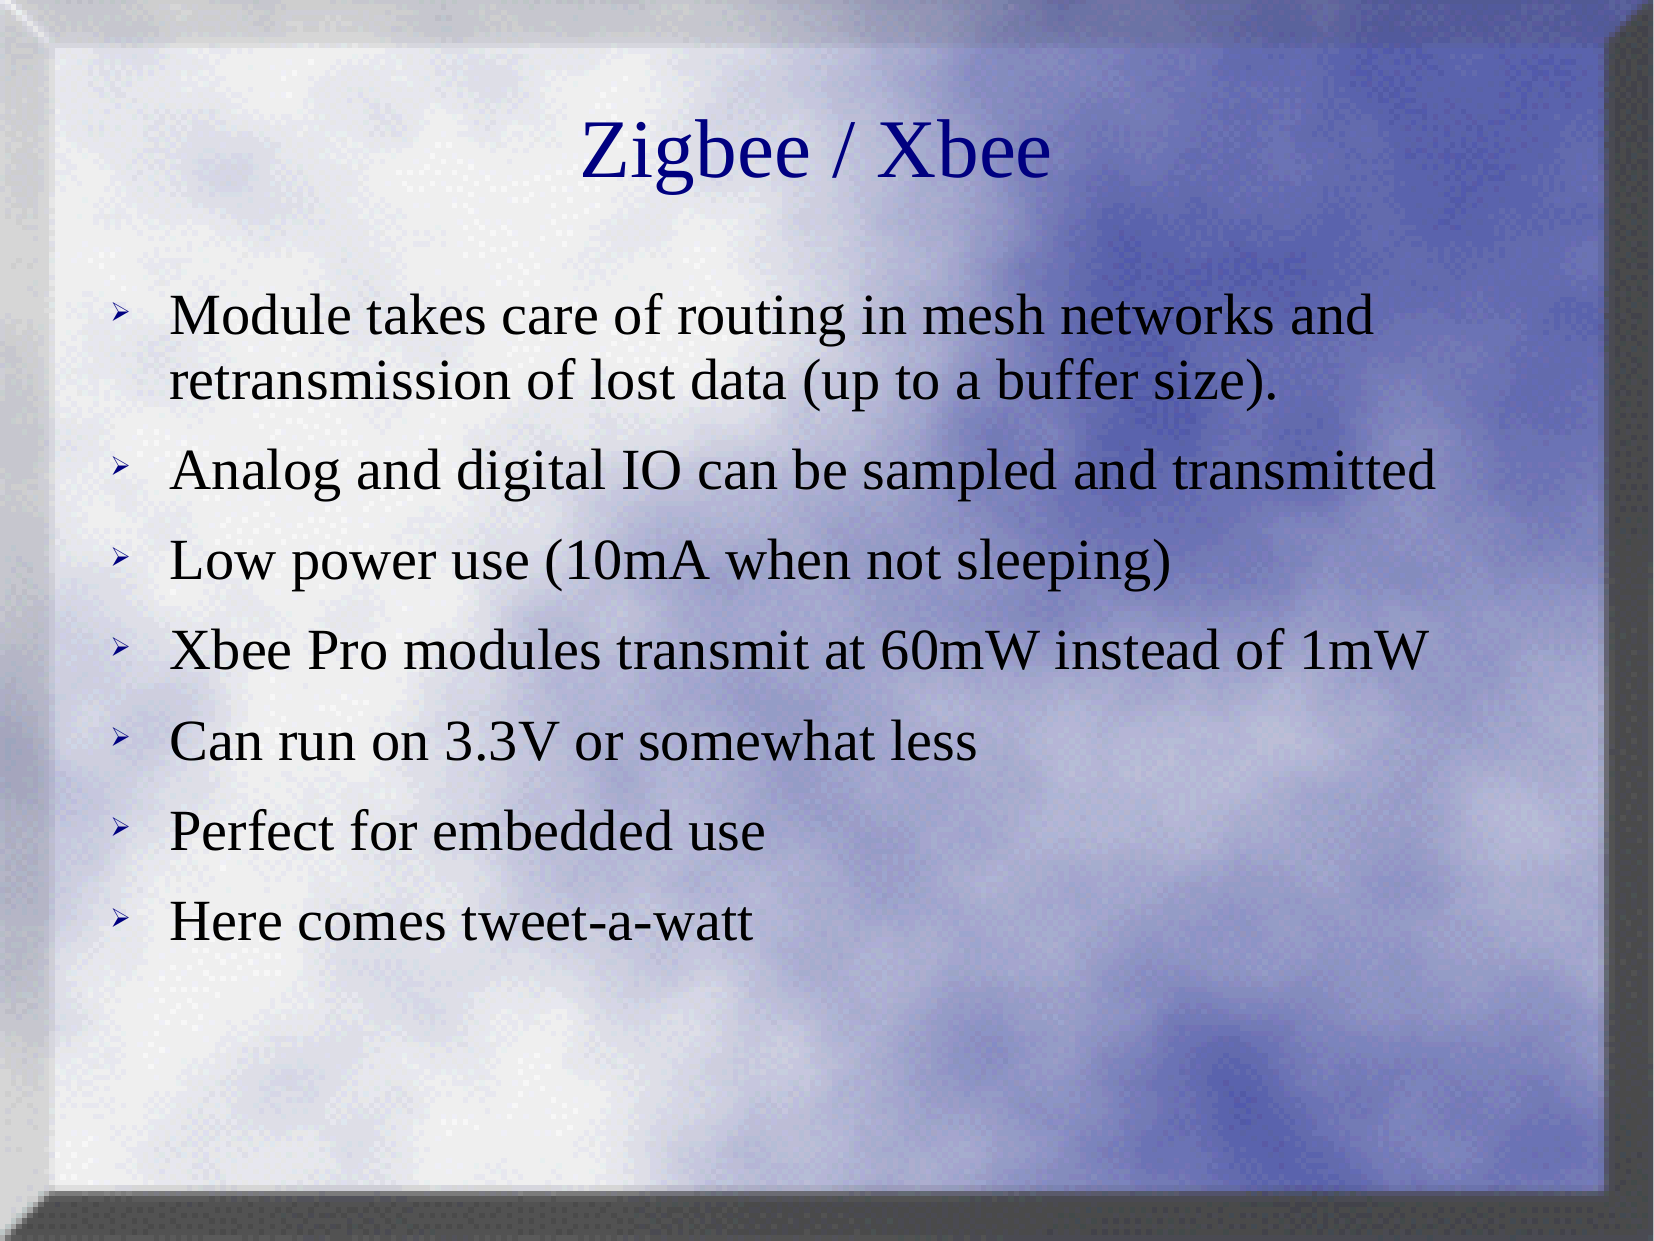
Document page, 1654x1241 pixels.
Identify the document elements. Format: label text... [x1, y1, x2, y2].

picture [0, 0, 1654, 1241]
list Module takes care of routing in mesh networks and retransmission of lost data (up to a buffer size). Analog and digital IO can be sampled and transmitted Low power use (10mA when not sleeping) Xbee Pro modules transmit at 60mW instead of 1mW Can run on 3.3V or somewhat less Perfect for embedded use Here comes tweet-a-watt [110, 282, 1523, 1088]
title Zigbee / Xbee [197, 96, 1436, 203]
